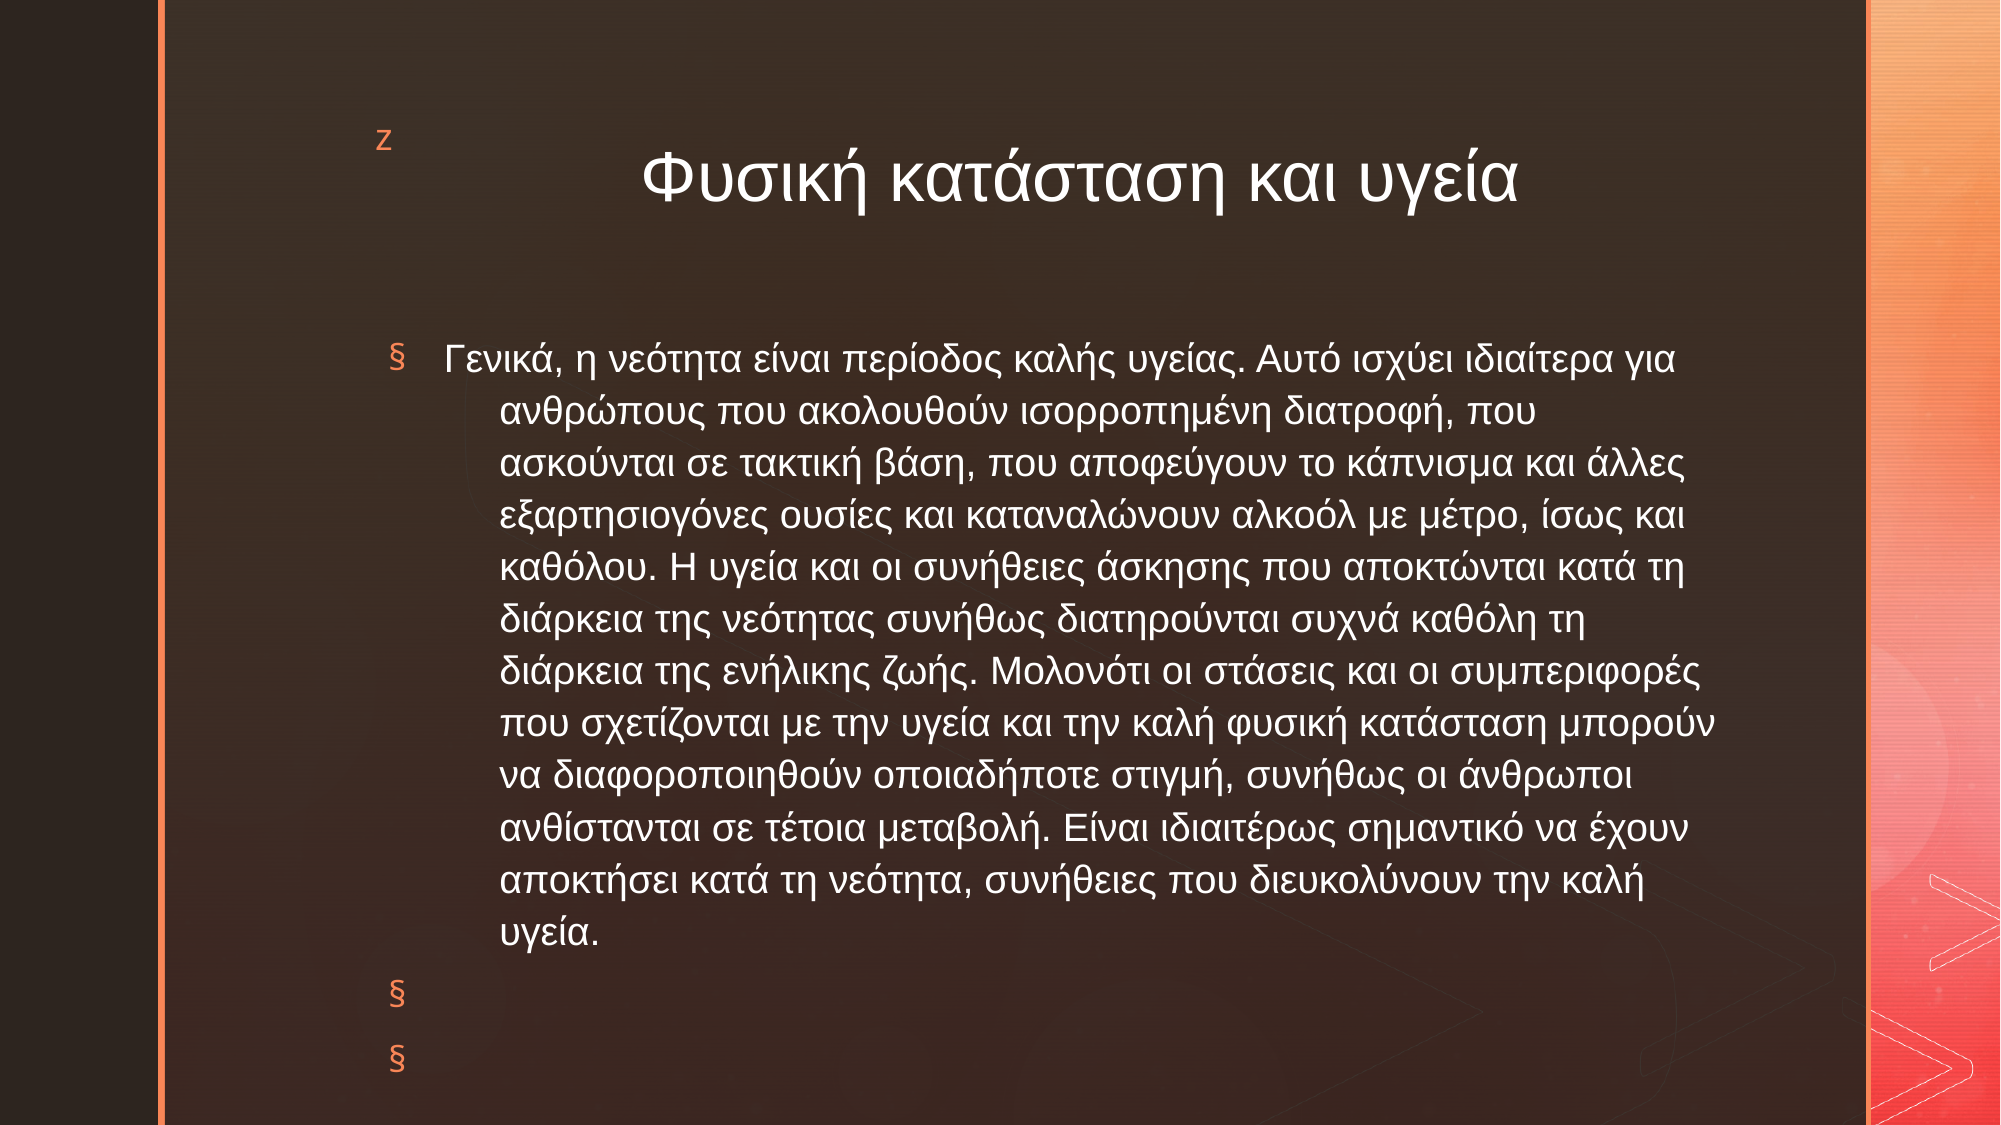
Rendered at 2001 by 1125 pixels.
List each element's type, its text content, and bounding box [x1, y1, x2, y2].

list Γενικά, η νεότητα είναι περίοδος καλής υγείας. Αυτό ισχύει ιδιαίτερα για ανθρώπους που ακολουθούν ισορροπημένη διατροφή, που ασκούνται σε τακτική βάση, που αποφεύγουν το κάπνισμα και άλλες εξαρτησιογόνες ουσίες και καταναλώνουν αλκοόλ με μέτρο, ίσως και καθόλου. Η υγεία και οι συνήθειες άσκησης που αποκτώνται κατά τη διάρκεια της νεότητας συνήθως διατηρούνται συχνά καθόλη τη διάρκεια της ενήλικης ζωής. Μολονότι οι στάσεις και οι συμπεριφορές που σχετίζονται με την υγεία και την καλή φυσική κατάσταση μπορούν να διαφοροποιηθούν οποιαδήποτε στιγμή, συνήθως οι άνθρωποι ανθίστανται σε τέτοια μεταβολή. Είναι ιδιαιτέρως σημαντικό να έχουν αποκτήσει κατά τη νεότητα, συνήθειες που διευκολύνουν την καλή υγεία. [371, 260, 1734, 993]
title Φυσική κατάσταση και υγεία [428, 132, 1734, 260]
